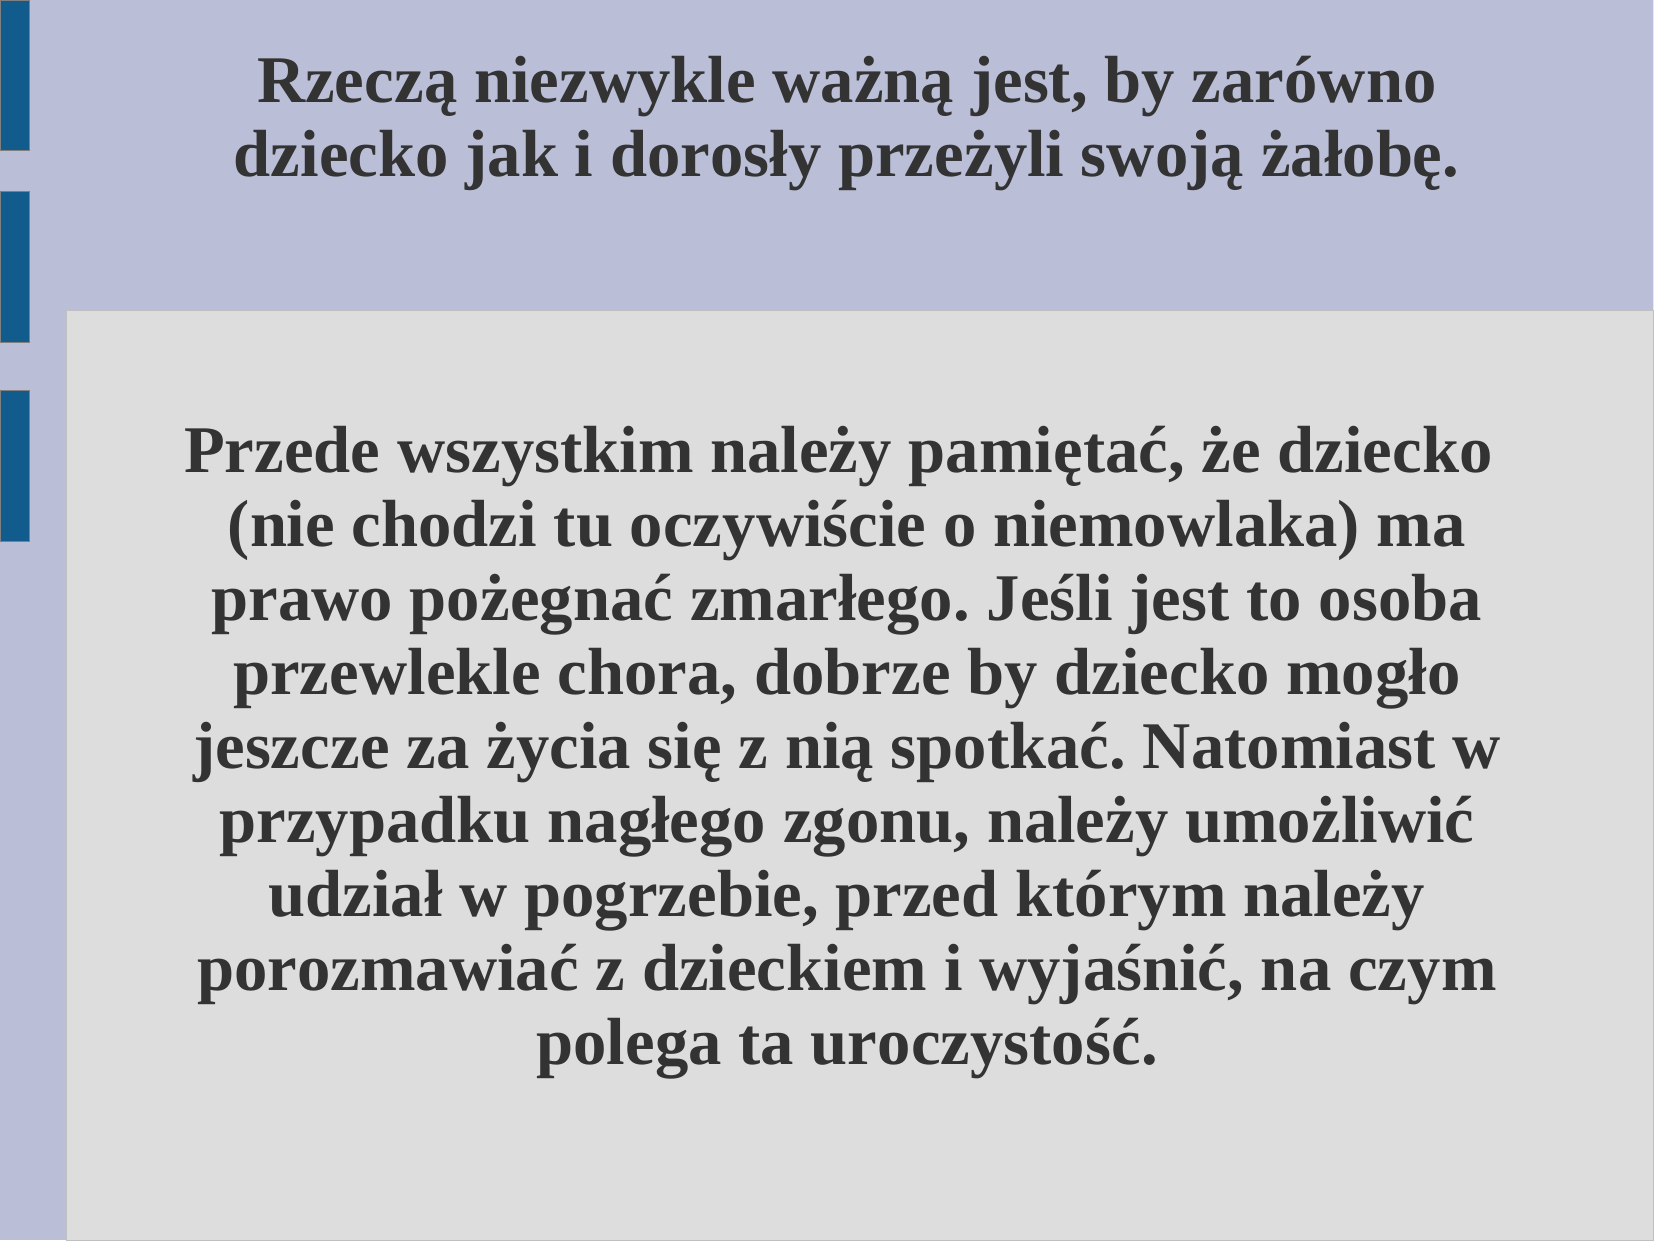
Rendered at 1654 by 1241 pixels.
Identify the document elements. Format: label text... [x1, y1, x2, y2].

title Rzeczą niezwykle ważną jest, by zarówno dziecko jak i dorosły przeżyli swoją żałobę. Przede wszystkim należy pamiętać, że dziecko (nie chodzi tu oczywiście o niemowlaka) ma prawo pożegnać zmarłego. Jeśli jest to osoba przewlekle chora, dobrze by dziecko mogło jeszcze za życia się z nią spotkać. Natomiast w przypadku nagłego zgonu, należy umożliwić udział w pogrzebie, przed którym należy porozmawiać z dzieckiem i wyjaśnić, na czym polega ta uroczystość. [141, 0, 1554, 1080]
